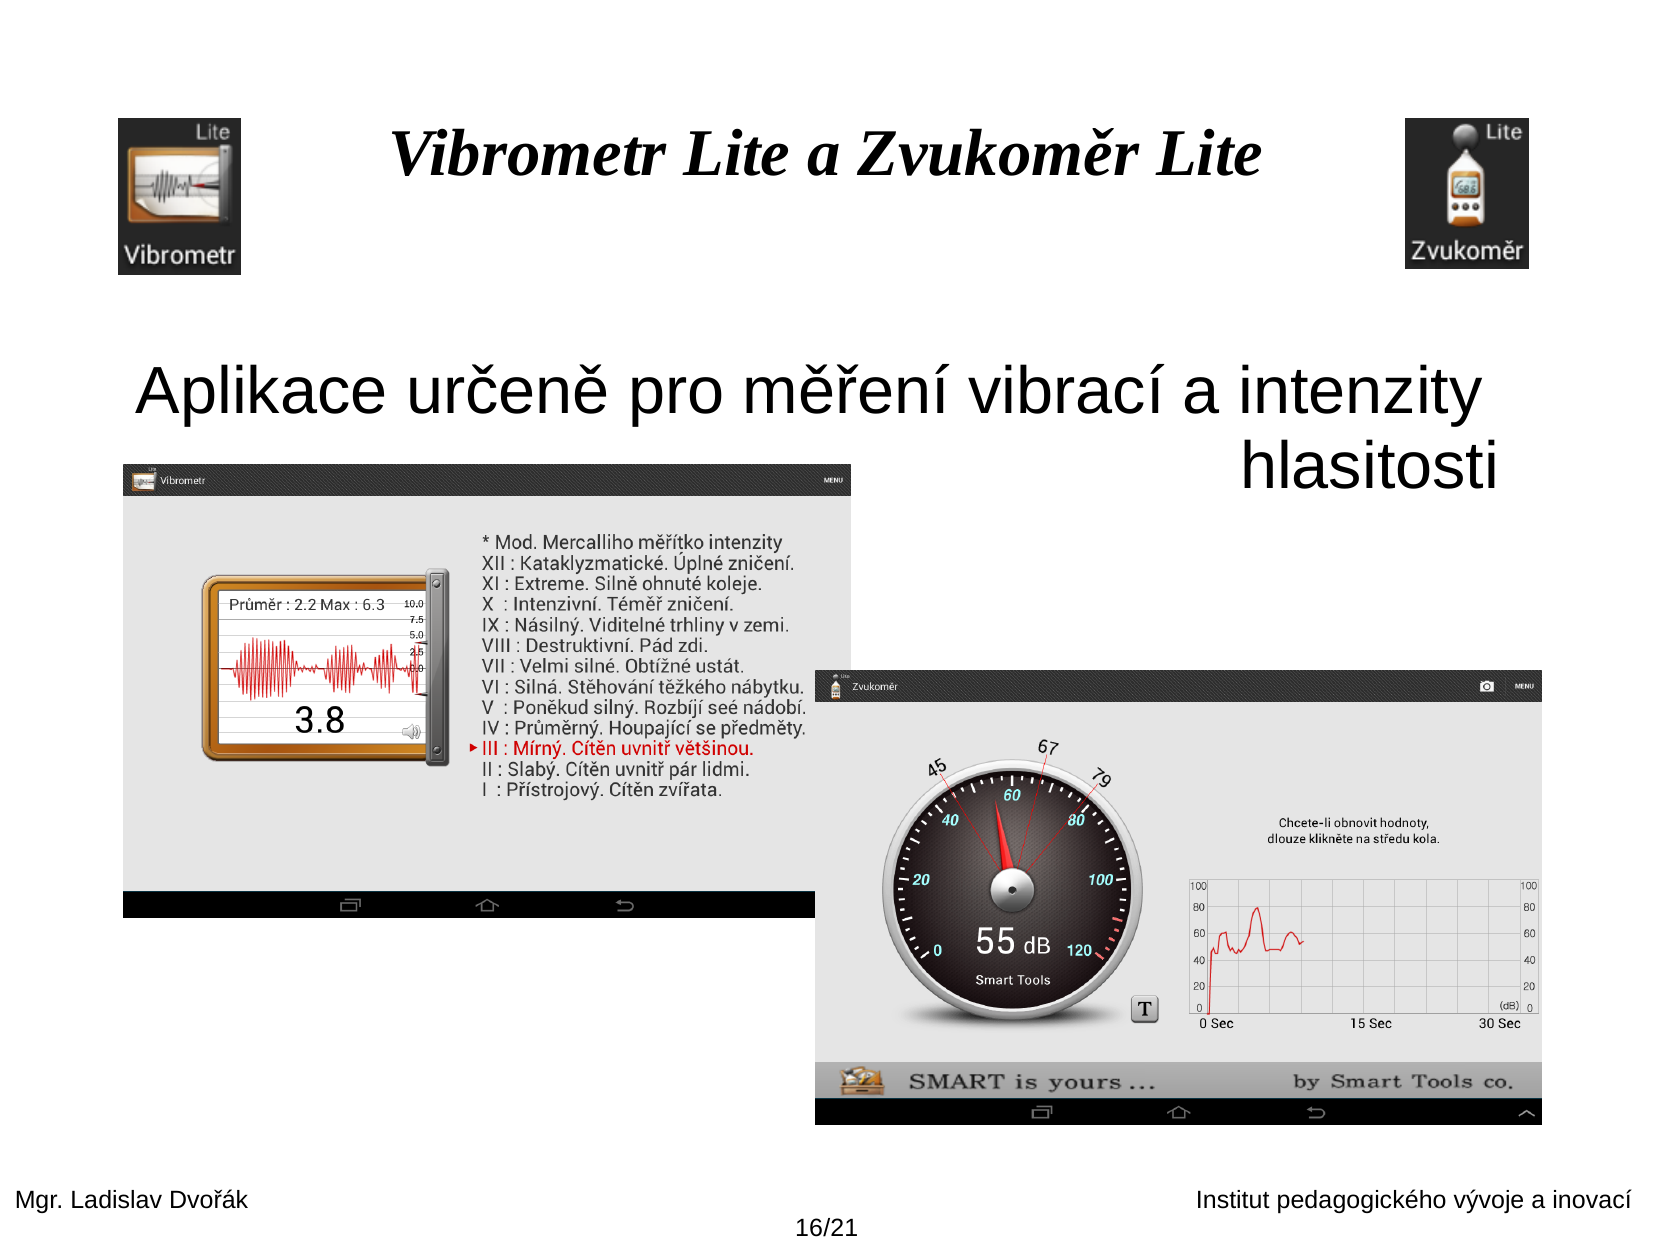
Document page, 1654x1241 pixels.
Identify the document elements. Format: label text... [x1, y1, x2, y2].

text_box Mgr. Ladislav Dvořák Institut pedagogického vývoje a inovací 18/21 [0, 1177, 1654, 1241]
text_box Aplikace určeně pro měření vibrací a intenzity hlasitosti [118, 342, 1536, 513]
picture [1405, 118, 1529, 269]
picture [123, 464, 1542, 1125]
picture [118, 118, 241, 275]
title Vibrometr Lite a Zvukoměr Lite [82, 49, 1571, 257]
